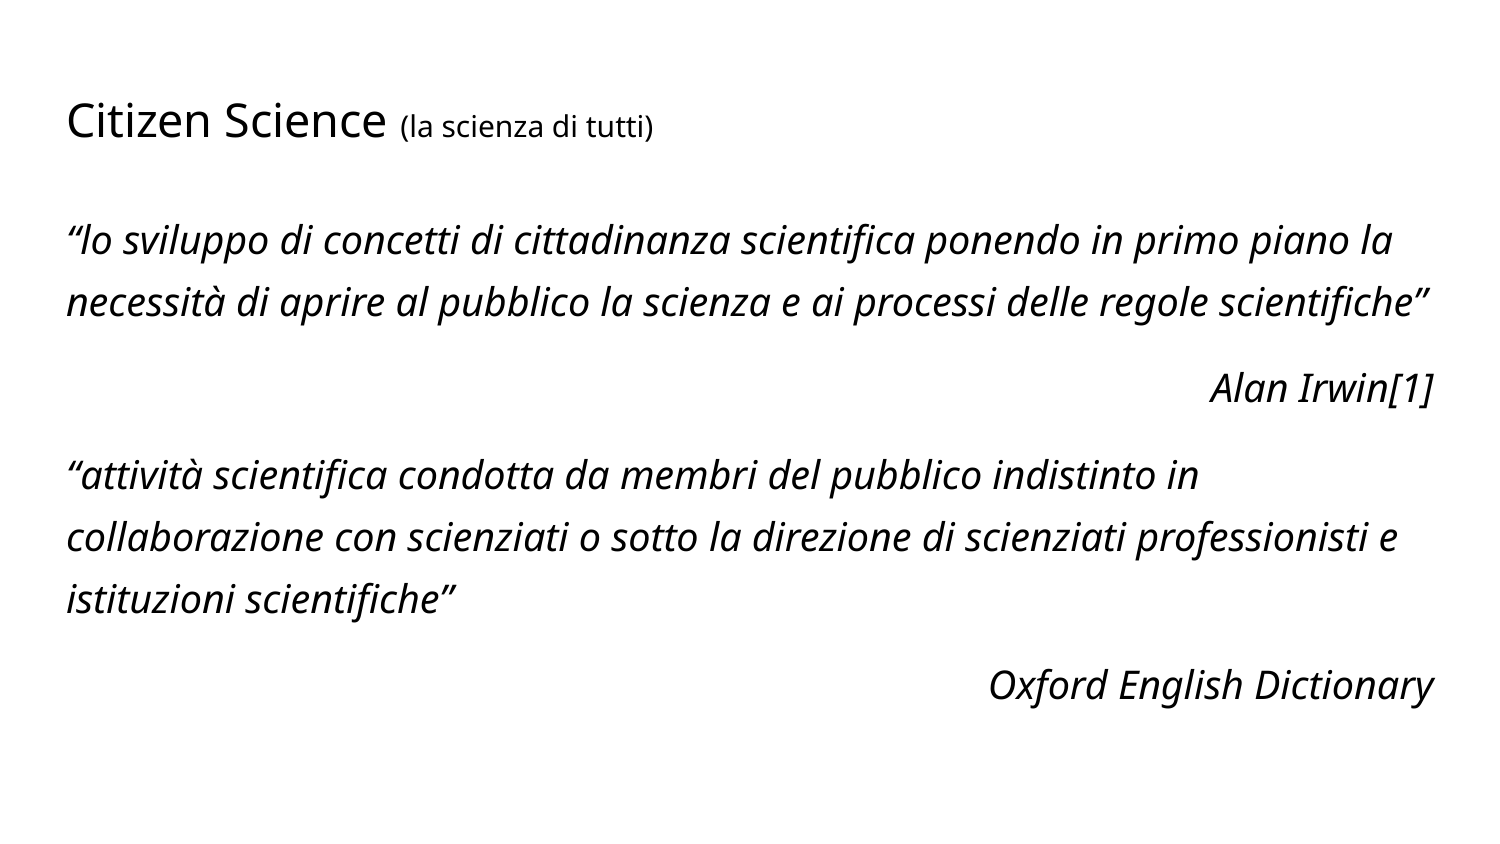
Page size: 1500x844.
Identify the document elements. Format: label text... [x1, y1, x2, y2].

title Citizen Science (la scienza di tutti) [51, 72, 1449, 167]
list “lo sviluppo di concetti di cittadinanza scientifica ponendo in primo piano la necessità di aprire al pubblico la scienza e ai processi delle regole scientifiche” Alan Irwin[1] “attività scientifica condotta da membri del pubblico indistinto in collaborazione con scienziati o sotto la direzione di scienziati professionisti e istituzioni scientifiche” Oxford English Dictionary [51, 189, 1449, 750]
